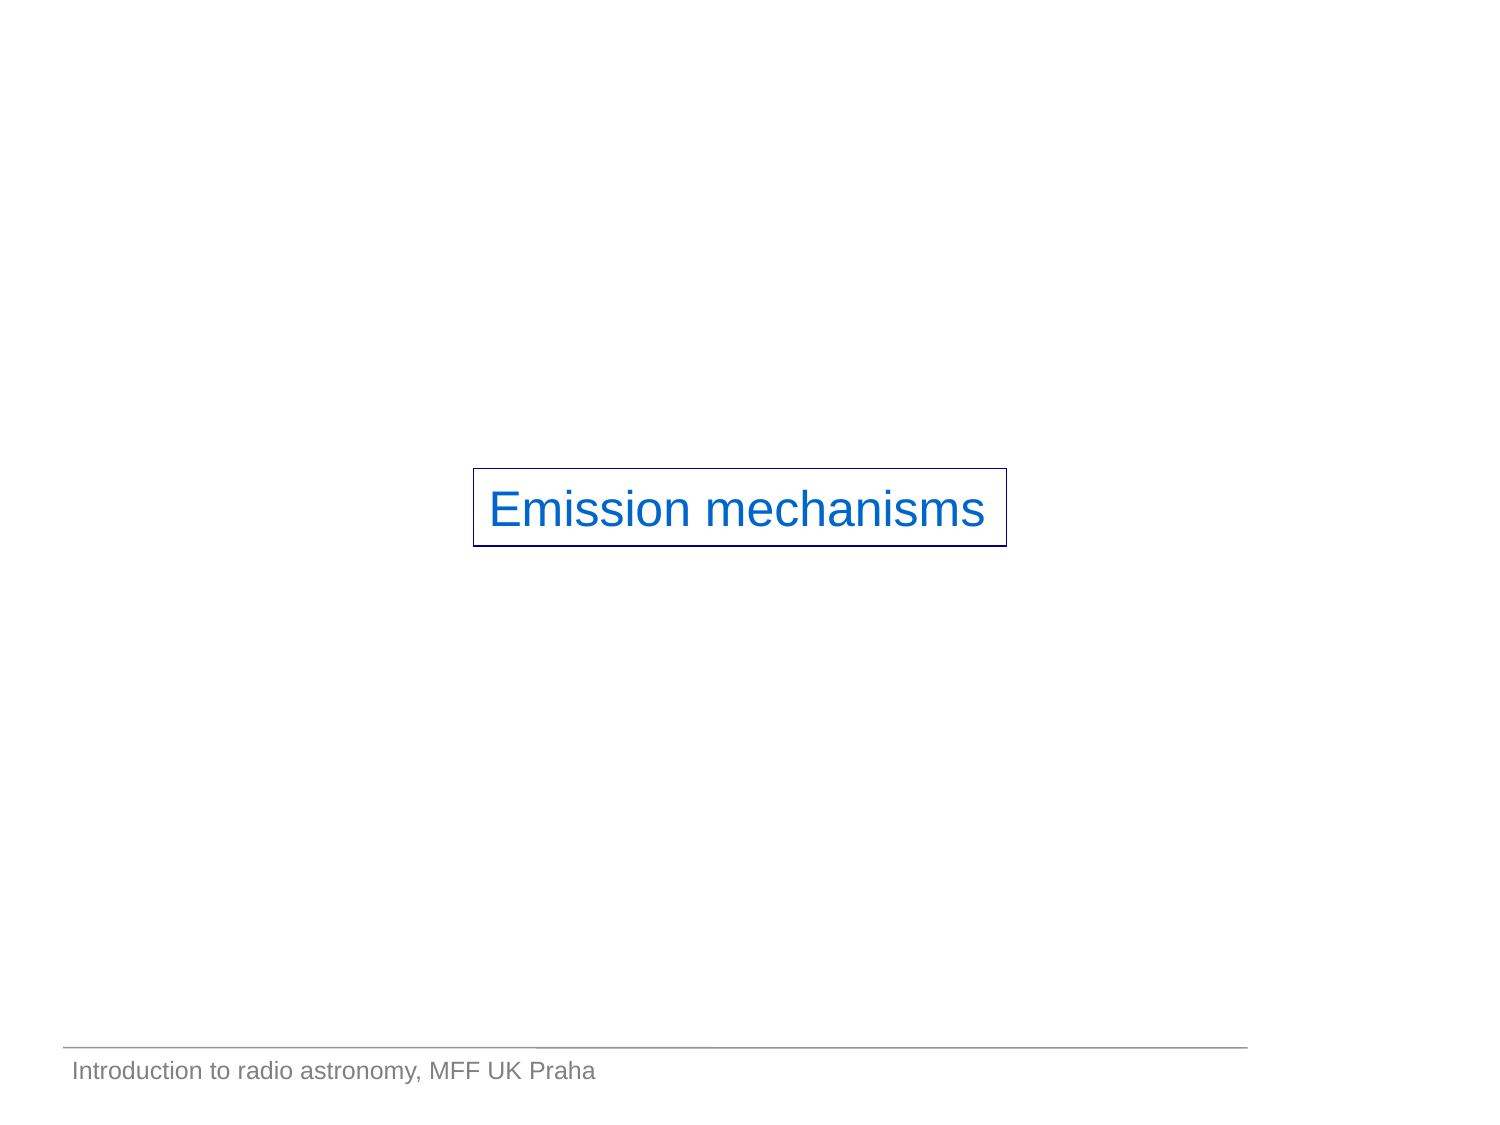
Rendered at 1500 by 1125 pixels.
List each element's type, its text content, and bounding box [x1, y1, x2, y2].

text_box Emission mechanisms [473, 468, 1007, 547]
